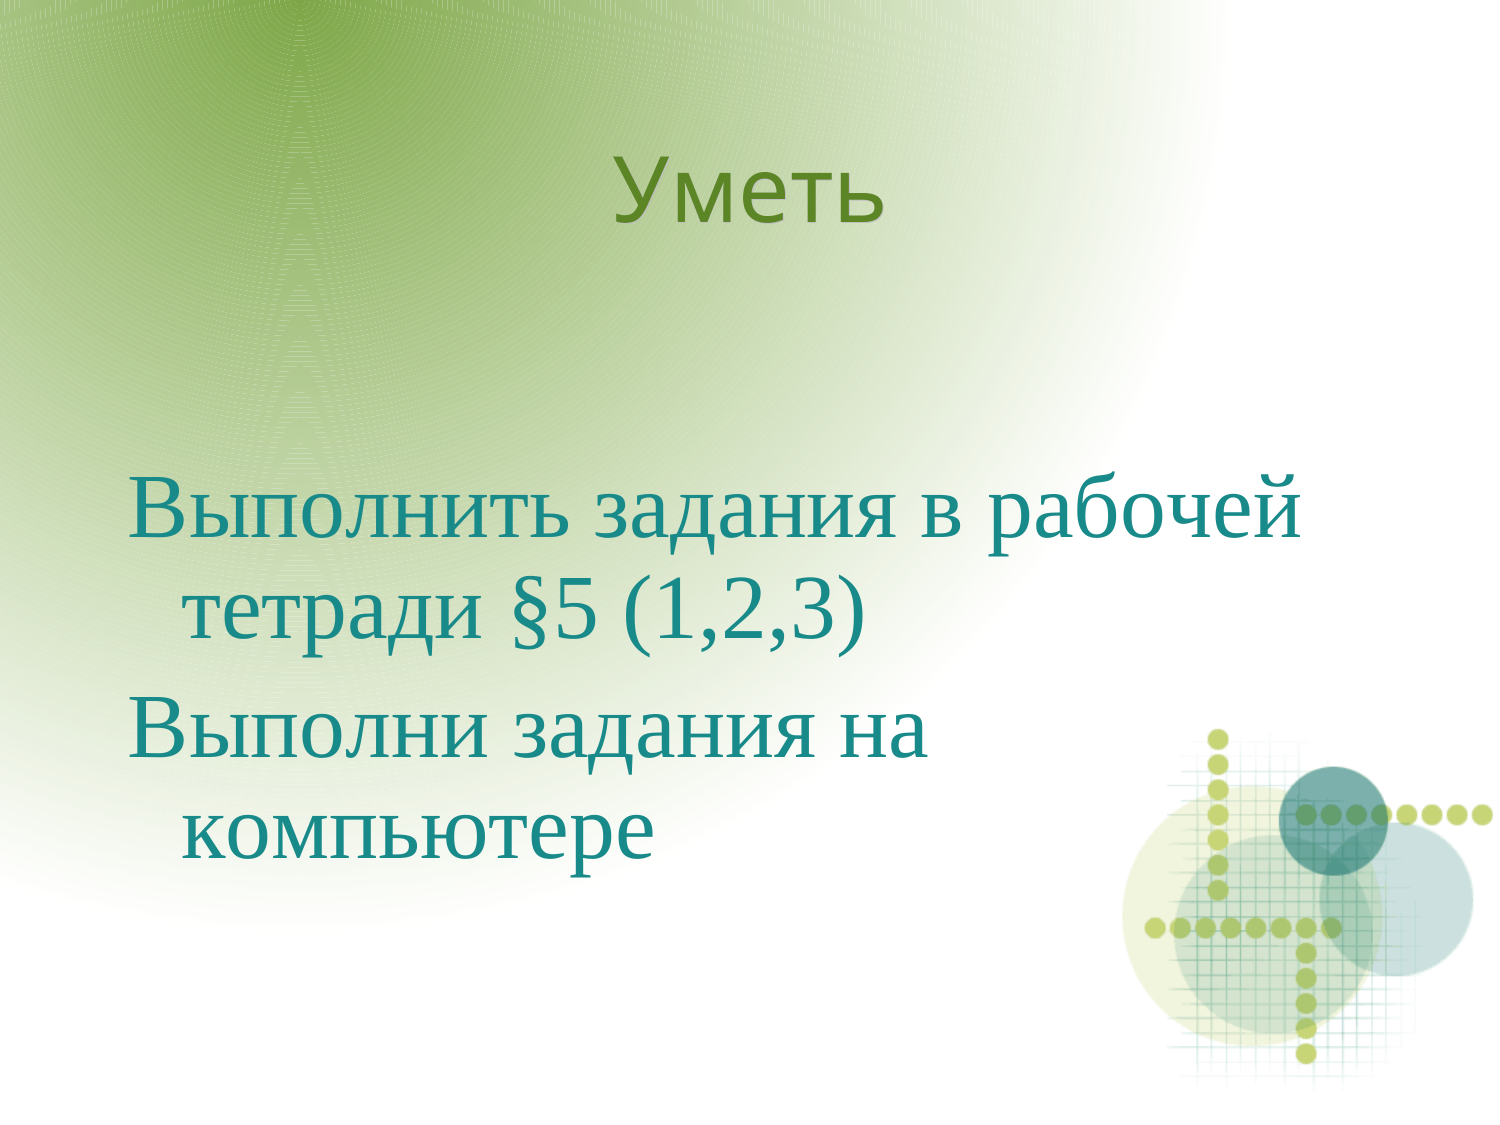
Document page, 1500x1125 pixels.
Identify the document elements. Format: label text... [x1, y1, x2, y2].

subtitle Выполнить задания в рабочей тетради §5 (1,2,3) Выполни задания на компьютере [110, 320, 1392, 1015]
title Уметь [110, 100, 1392, 274]
picture [1110, 718, 1500, 1098]
